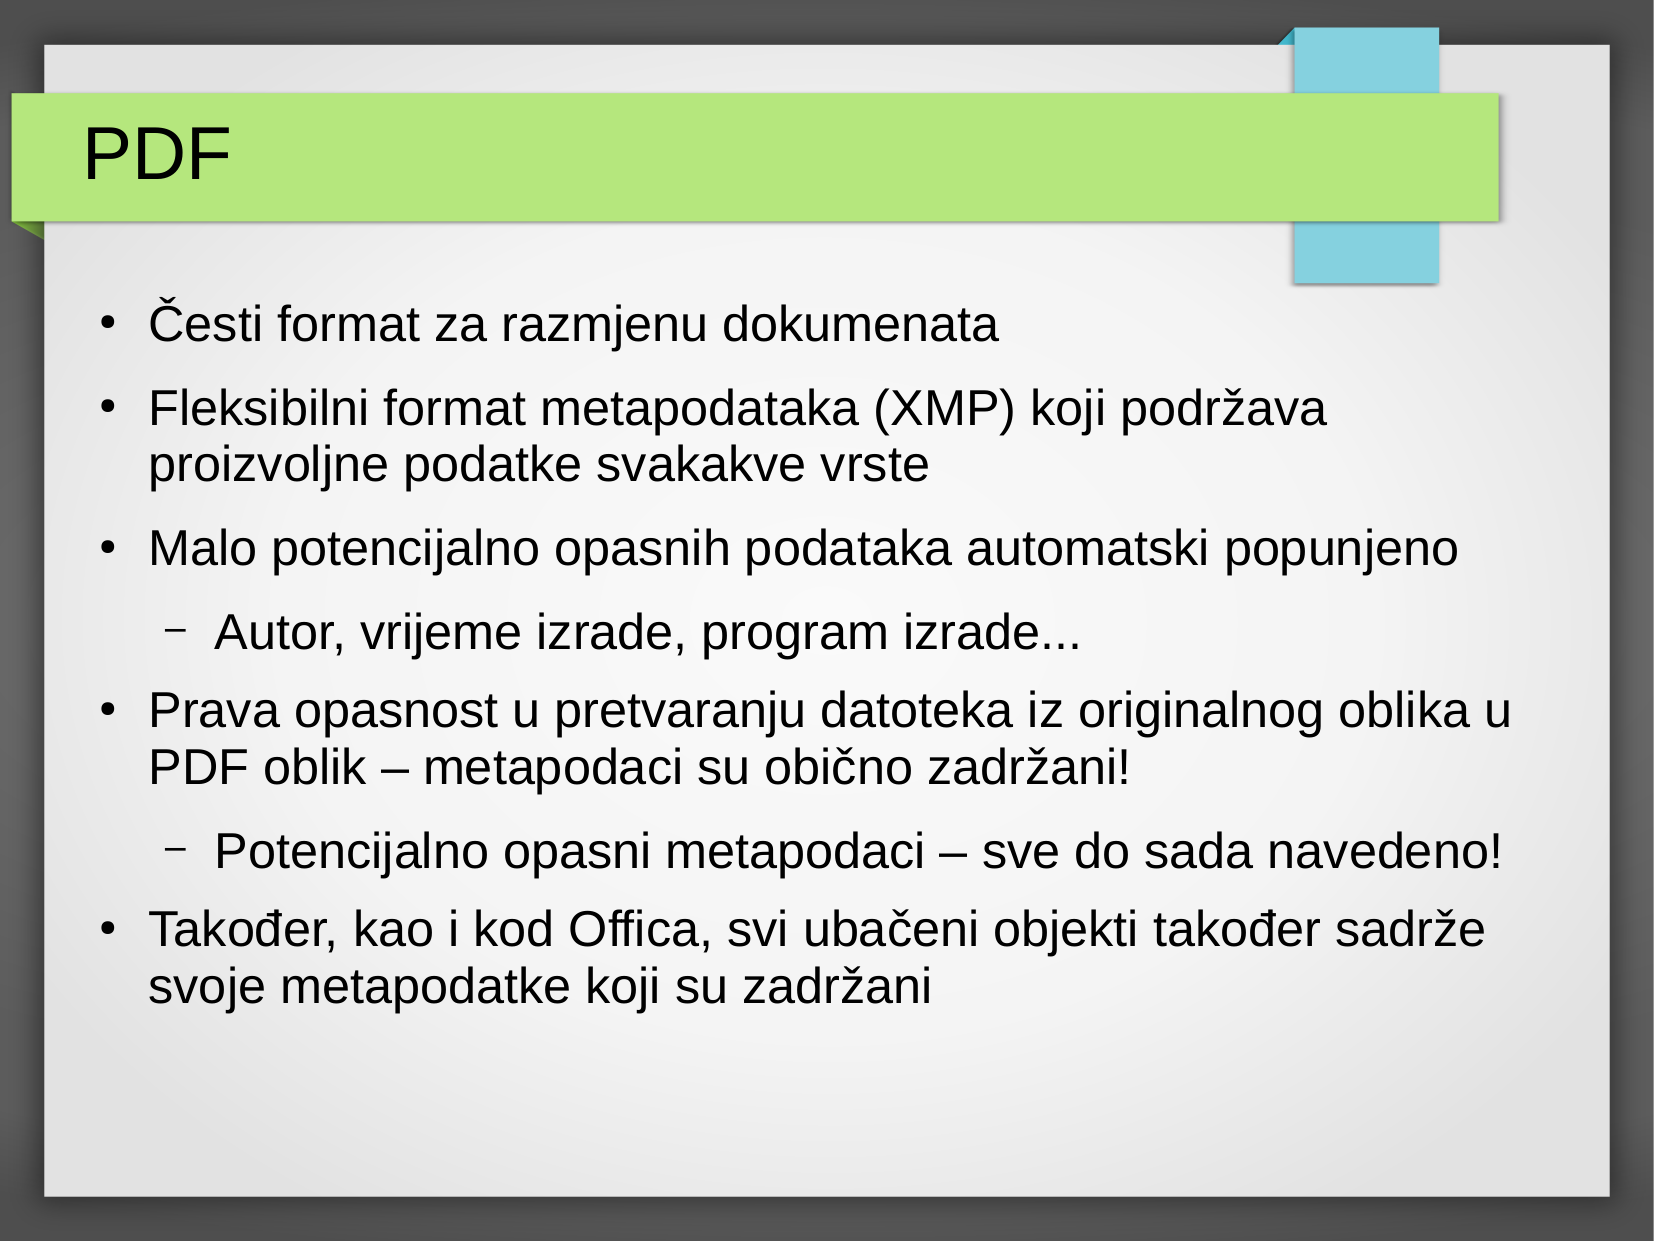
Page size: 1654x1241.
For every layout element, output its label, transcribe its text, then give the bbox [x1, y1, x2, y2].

picture [0, 0, 1654, 1241]
list Česti format za razmjenu dokumenata Fleksibilni format metapodataka (XMP) koji podržava proizvoljne podatke svakakve vrste Malo potencijalno opasnih podataka automatski popunjeno Autor, vrijeme izrade, program izrade... Prava opasnost u pretvaranju datoteka iz originalnog oblika u PDF oblik – metapodaci su obično zadržani! Potencijalno opasni metapodaci – sve do sada navedeno! Također, kao i kod Offica, svi ubačeni objekti također sadrže svoje metapodatke koji su zadržani [82, 295, 1571, 1015]
title PDF [82, 94, 1264, 213]
